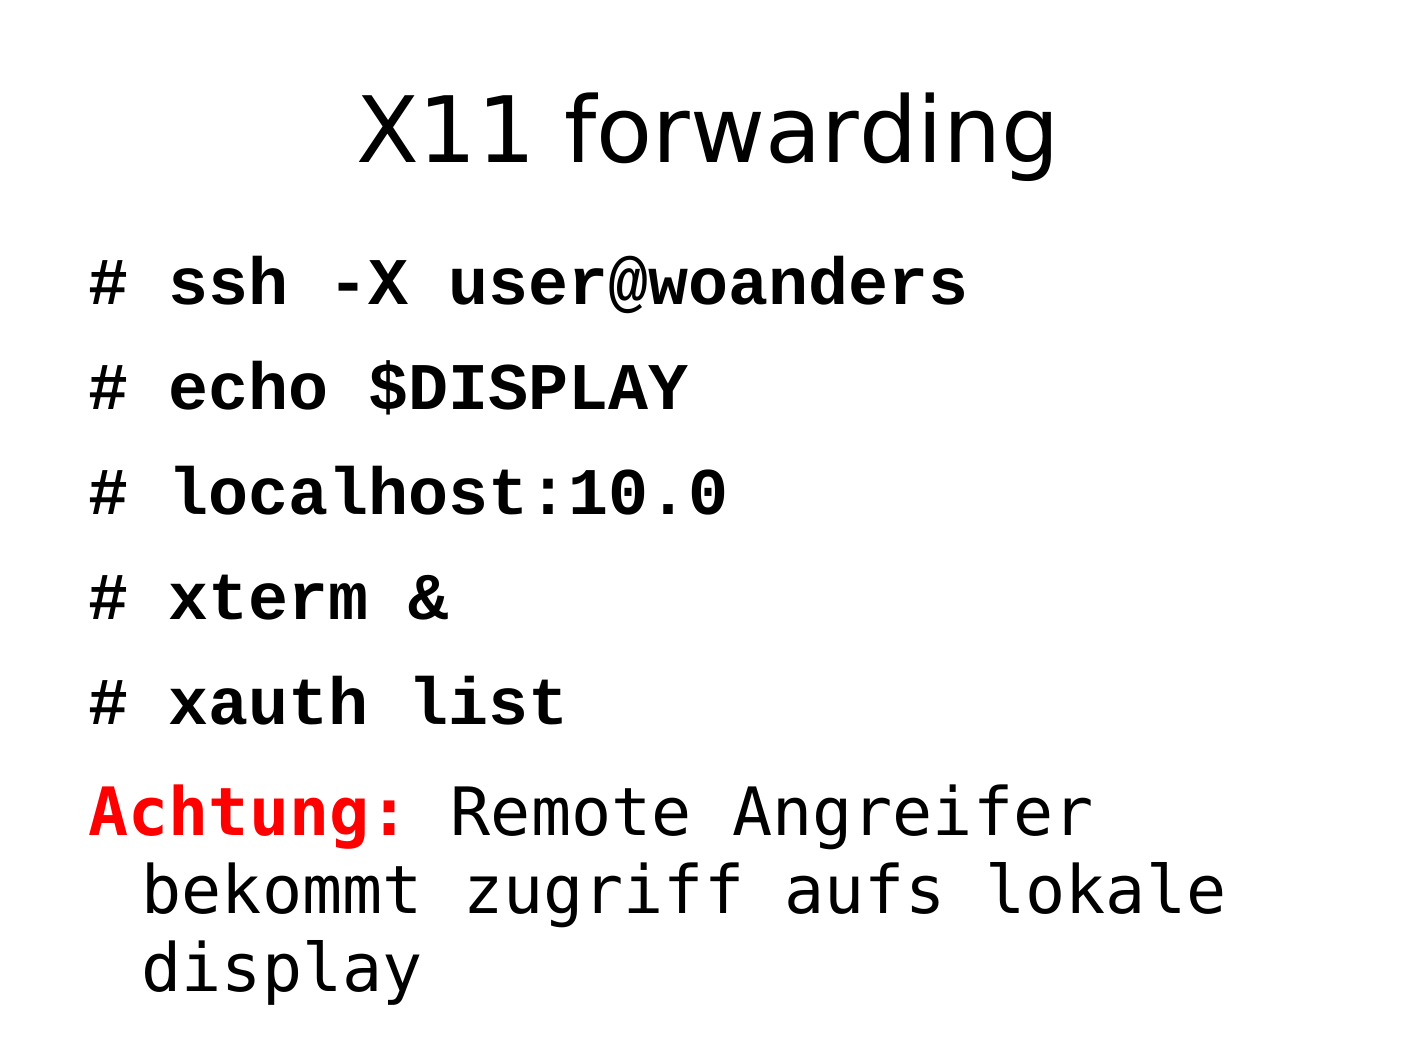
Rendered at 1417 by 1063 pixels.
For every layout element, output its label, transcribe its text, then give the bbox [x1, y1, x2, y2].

title X11 forwarding [70, 49, 1346, 213]
list # ssh -X user@woanders # echo $DISPLAY # localhost:10.0 # xterm & # xauth list Achtung: Remote Angreifer bekommt zugriff aufs lokale display [70, 248, 1346, 1008]
